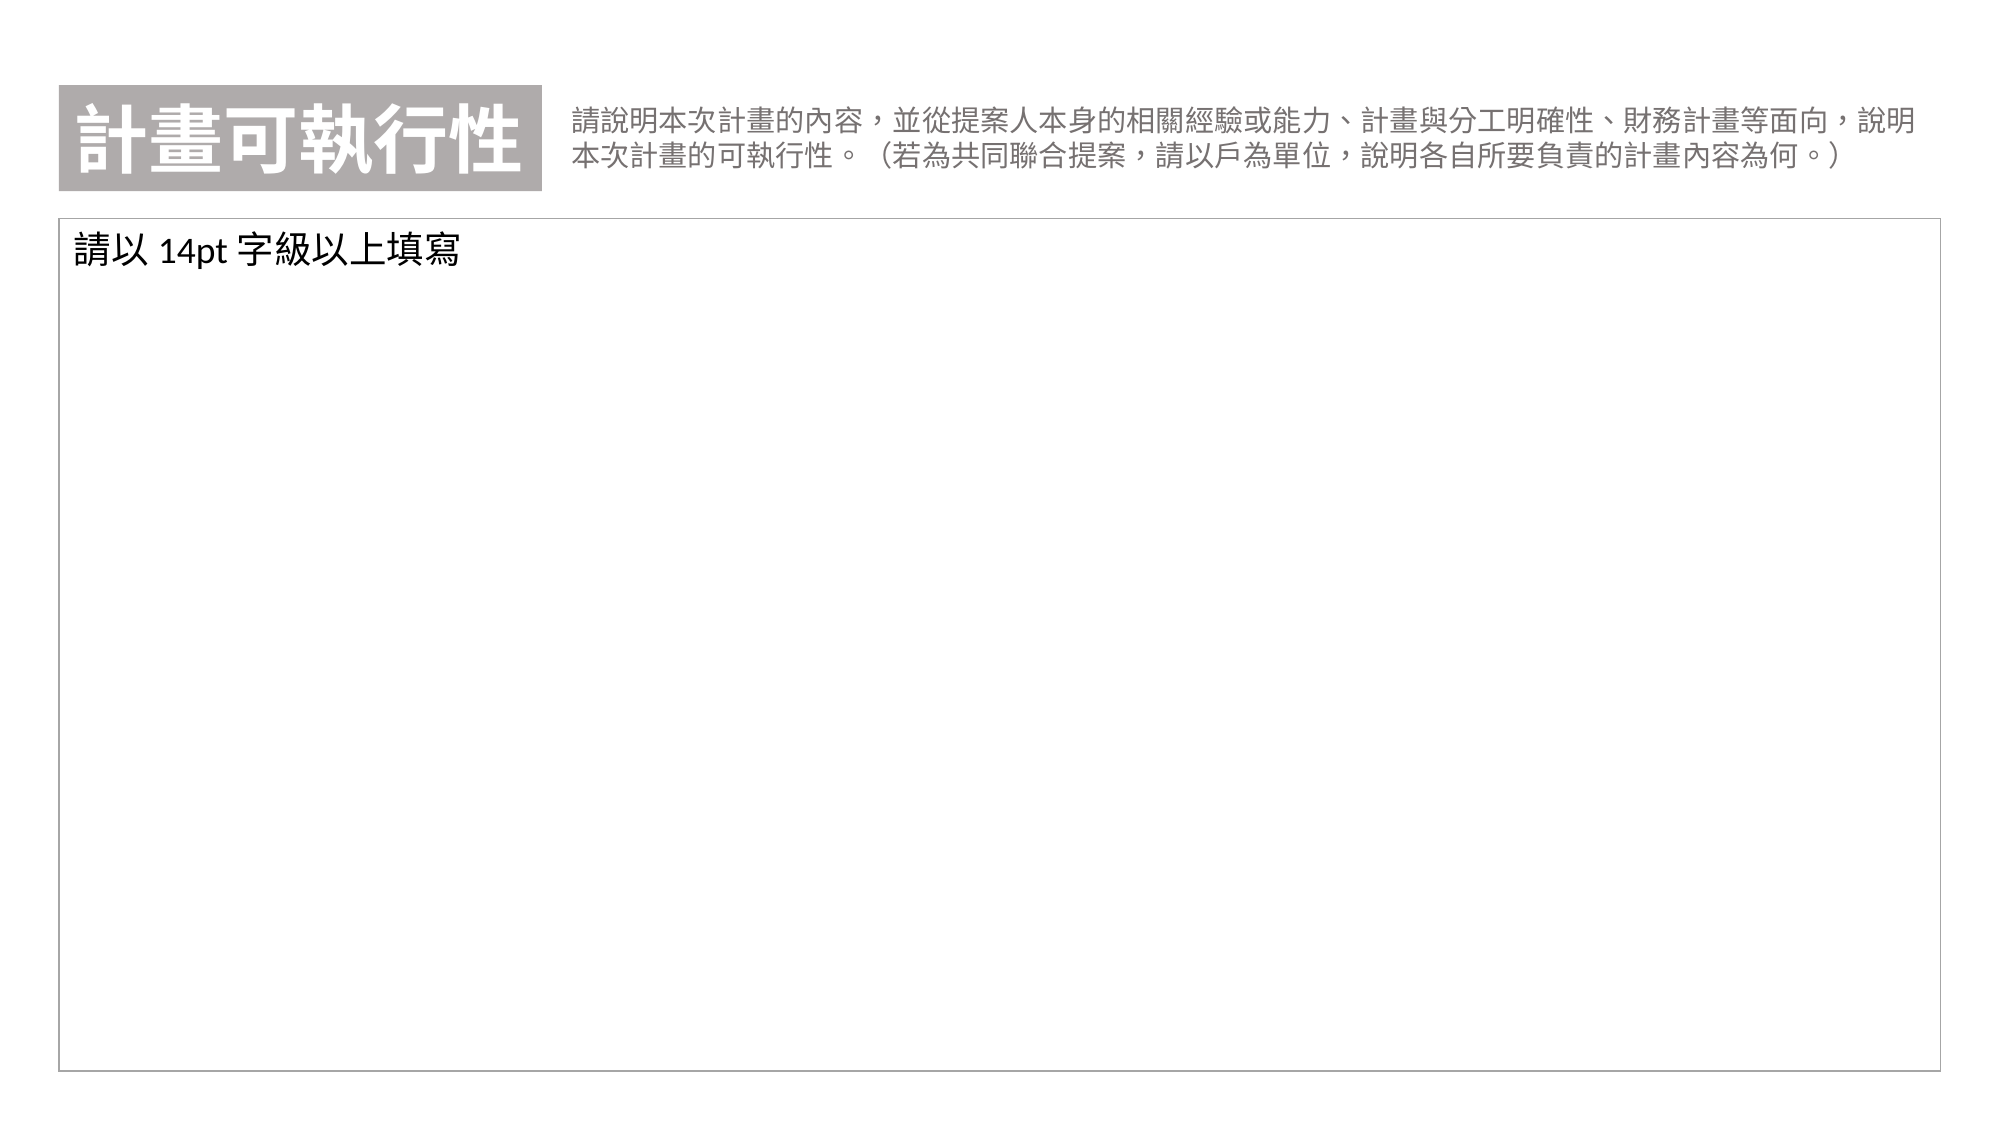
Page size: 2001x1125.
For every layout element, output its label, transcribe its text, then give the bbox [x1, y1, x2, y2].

text_box 計畫可執行性 [58, 85, 542, 192]
text_box 請以14pt字級以上填寫 [58, 218, 1941, 1072]
text_box 請說明本次計畫的內容，並從提案人本身的相關經驗或能力、計畫與分工明確性、財務計畫等面向，說明本次計畫的可執行性。（若為共同聯合提案，請以戶為單位，說明各自所要負責的計畫內容為何。） [556, 95, 1941, 181]
